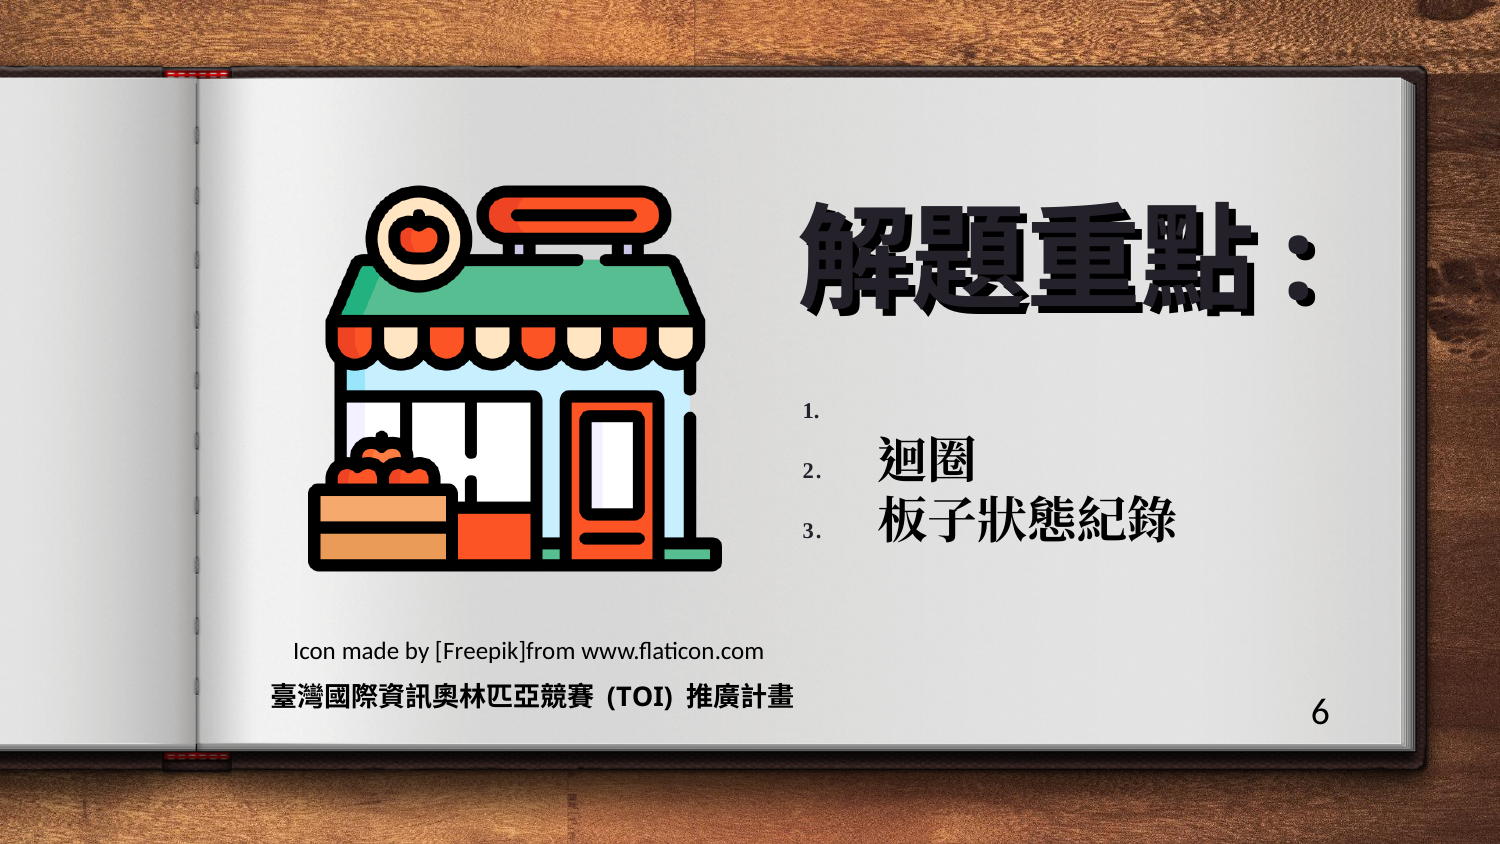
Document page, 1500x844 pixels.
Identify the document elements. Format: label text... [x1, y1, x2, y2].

text_box Icon made by [Freepik]from www.flaticon.com [278, 627, 867, 672]
title 解題重點: [782, 146, 1313, 338]
text_box [1295, 672, 1386, 737]
picture [308, 171, 722, 585]
subtitle 迴圈 板子狀態紀錄 [787, 353, 1341, 627]
